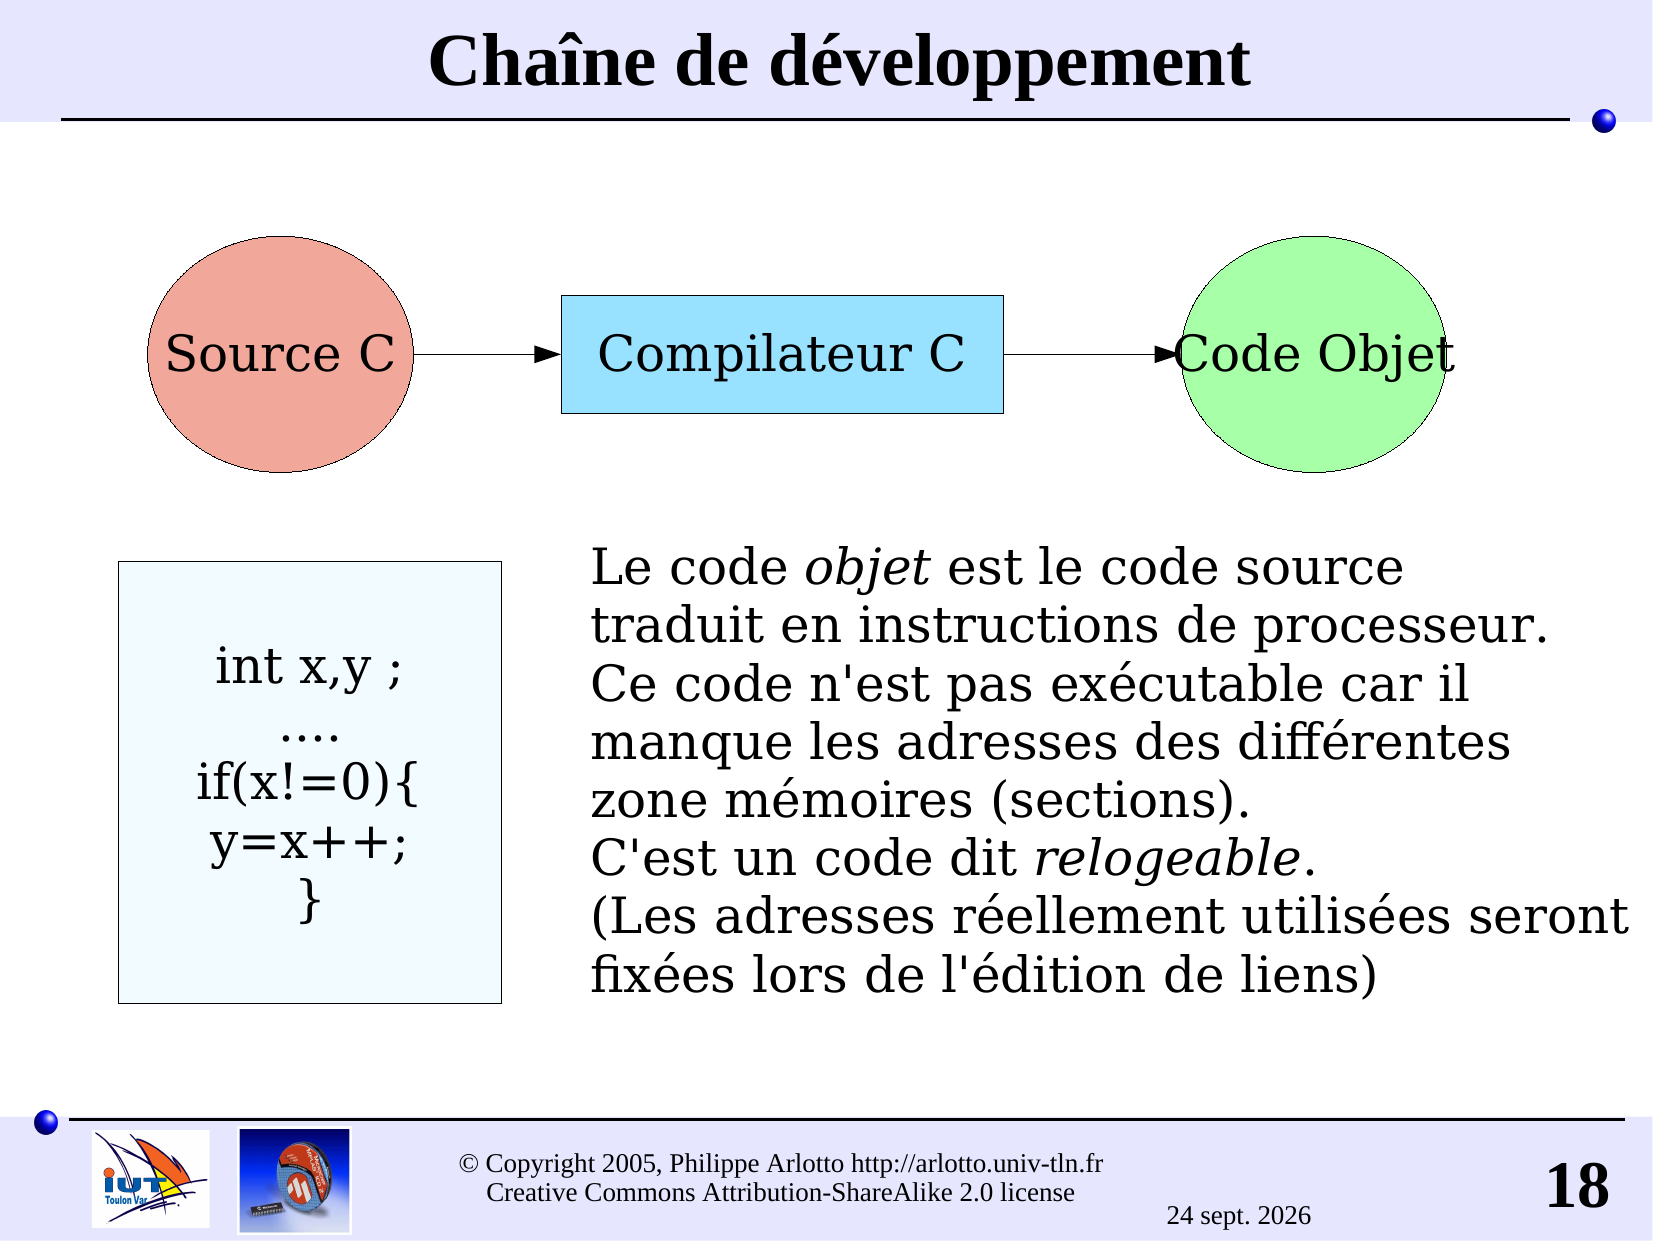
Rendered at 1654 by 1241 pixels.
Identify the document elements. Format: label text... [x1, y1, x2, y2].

title Chaîne de développement [95, 14, 1585, 107]
picture [237, 1126, 352, 1235]
text_box Code Objet [1181, 236, 1447, 473]
text_box int x,y ; .... if(x!=0){ y=x++; } [118, 561, 502, 1004]
text_box Compilateur C [561, 295, 1004, 414]
text_box Source C [147, 236, 414, 473]
text_box Le code objet est le code source traduit en instructions de processeur. Ce code n'est pas exécutable car il manque les adresses des différentes zone mémoires (sections). C'est un code dit relogeable. (Les adresses réellement utilisées seront fixées lors de l'édition de liens) [590, 538, 1631, 1004]
